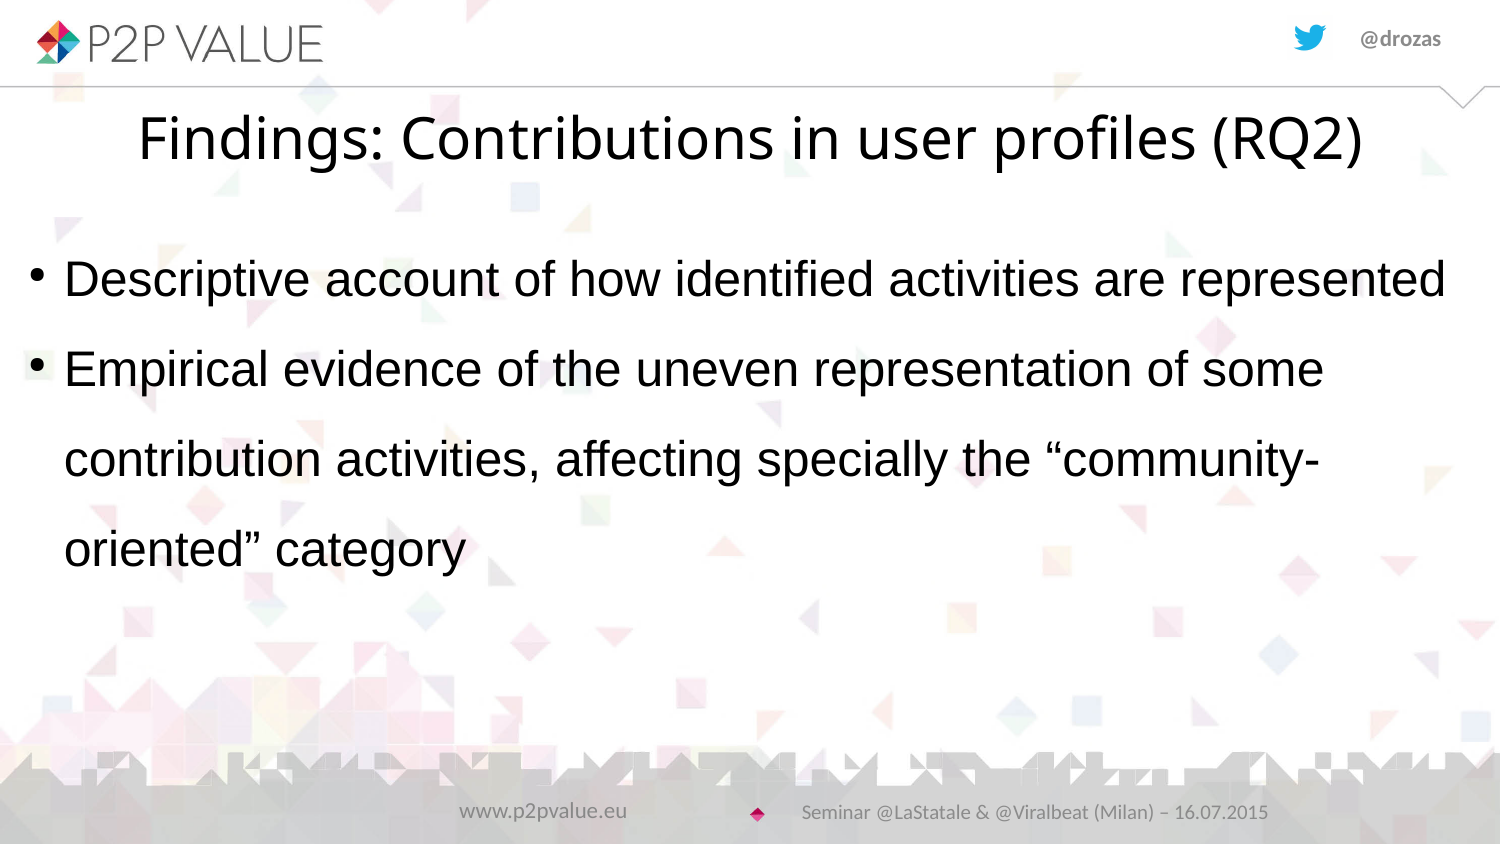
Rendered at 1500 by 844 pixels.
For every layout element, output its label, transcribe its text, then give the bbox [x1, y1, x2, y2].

picture [0, 181, 1500, 844]
text_box @drozas [1333, 15, 1455, 60]
subtitle Descriptive account of how identified activities are represented Empirical evidence of the uneven representation of some contribution activities, affecting specially the “community-oriented” category [15, 210, 1496, 766]
picture [0, 0, 1500, 92]
text_box www.p2pvalue.eu [453, 789, 672, 829]
text_box Seminar @LaStatale & @Viralbeat (Milan) – 16.07.2015 [788, 788, 1481, 834]
title Findings: Contributions in user profiles (RQ2) [0, 92, 1500, 181]
